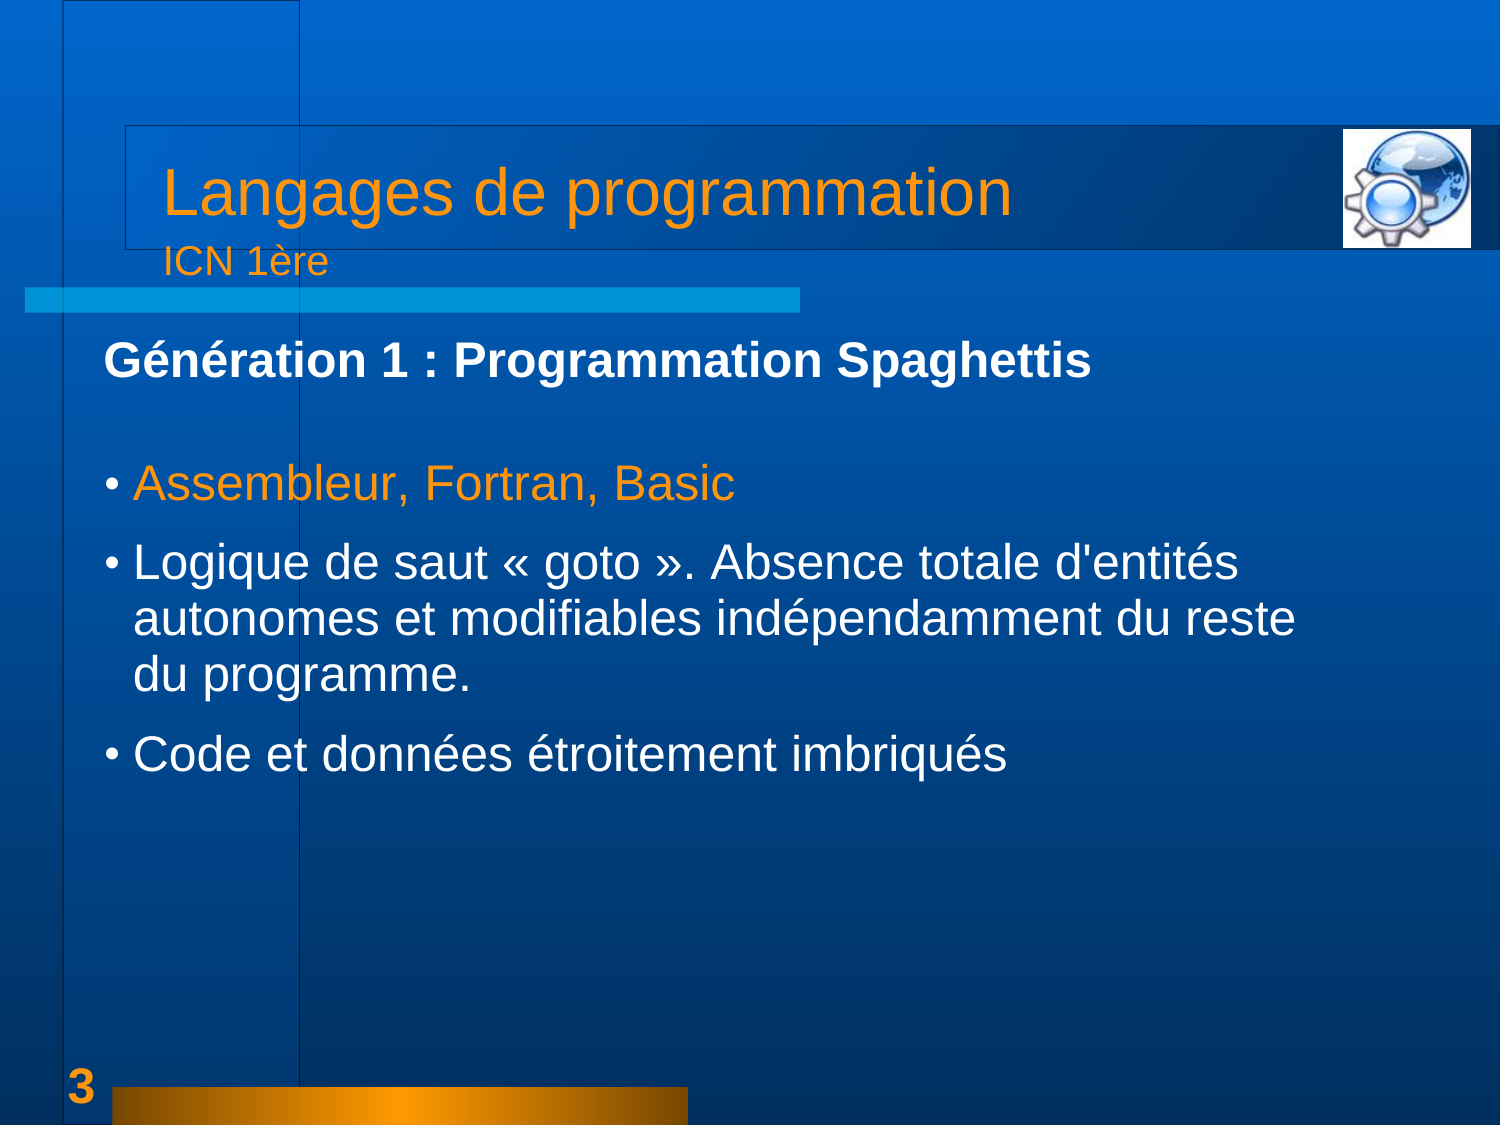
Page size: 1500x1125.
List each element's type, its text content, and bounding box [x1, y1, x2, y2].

picture [1343, 129, 1471, 248]
text_box Génération 1 : Programmation Spaghettis Assembleur, Fortran, Basic Logique de saut « goto ». Absence totale d'entités autonomes et modifiables indépendamment du reste du programme. Code et données étroitement imbriqués [88, 324, 1359, 975]
